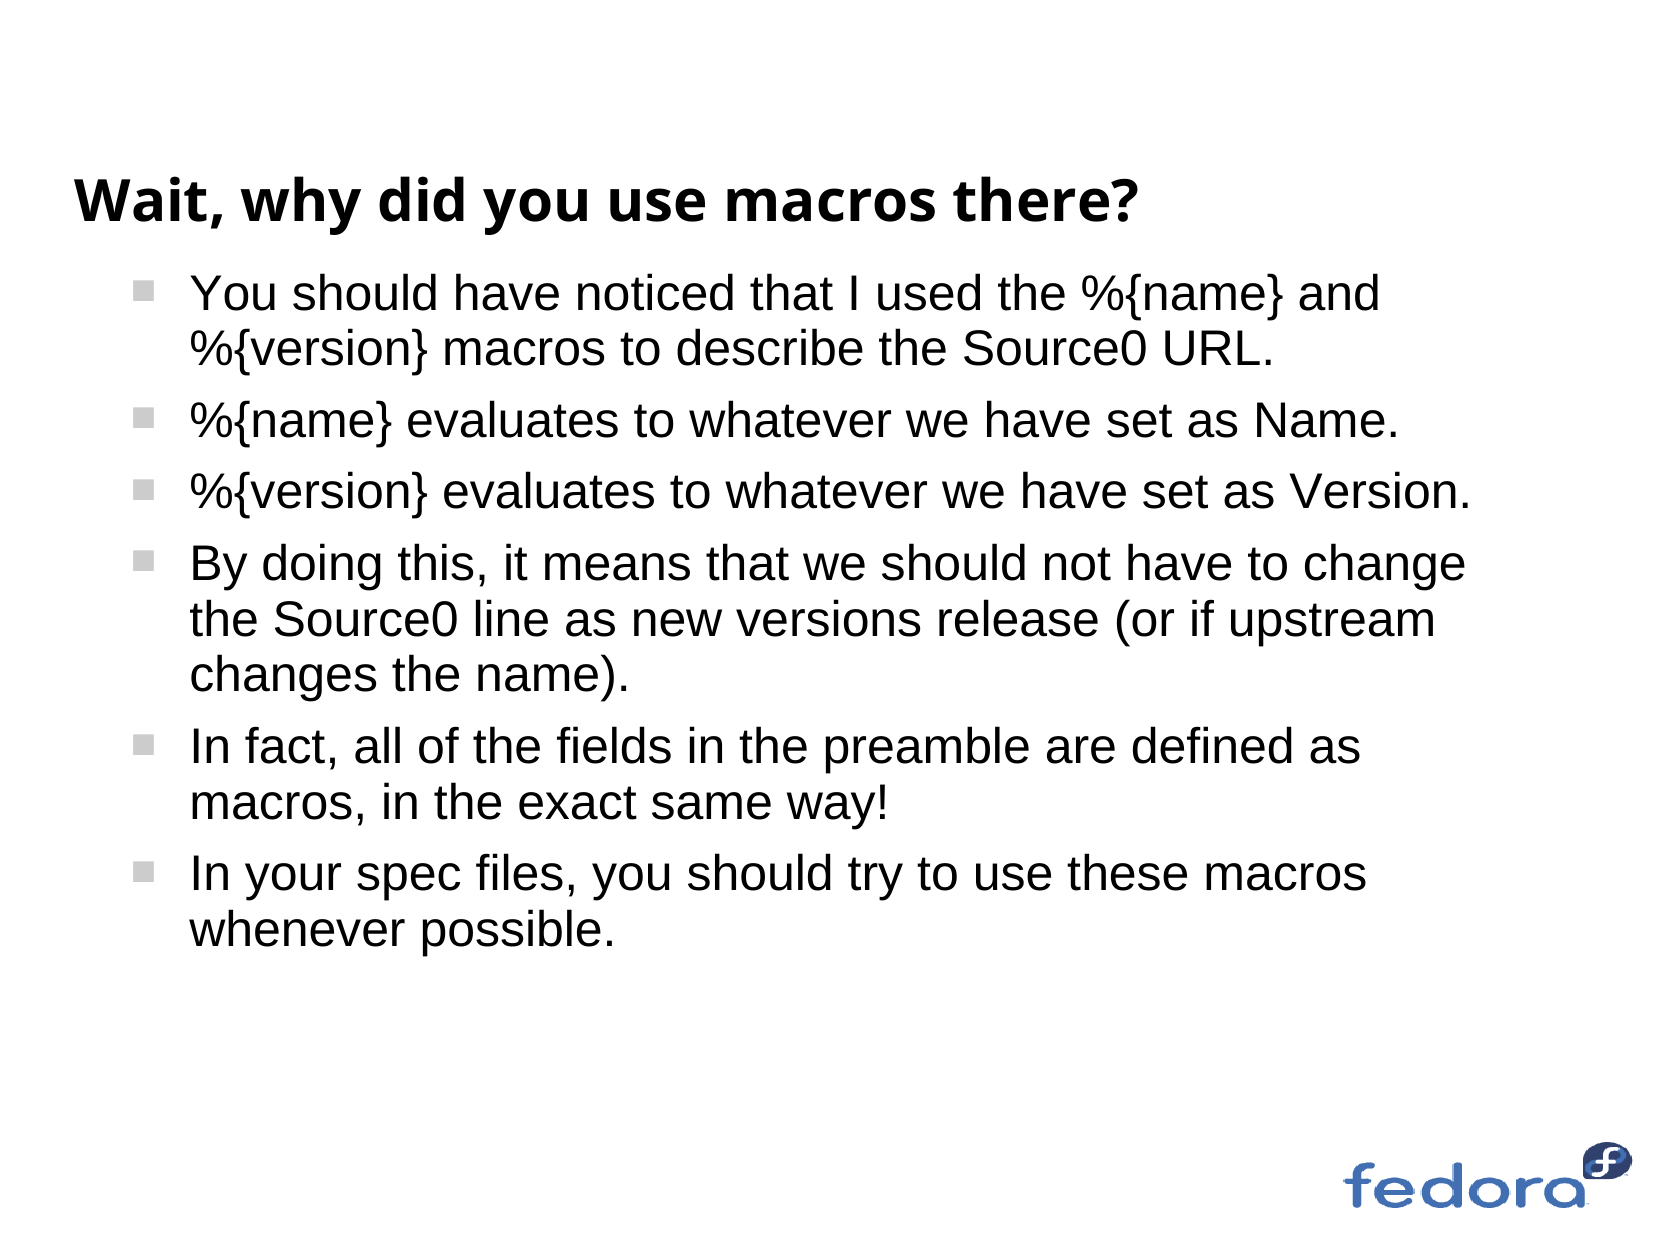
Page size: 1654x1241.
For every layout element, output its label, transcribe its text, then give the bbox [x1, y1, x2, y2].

picture [1332, 1124, 1651, 1227]
list You should have noticed that I used the %{name} and %{version} macros to describe the Source0 URL. %{name} evaluates to whatever we have set as Name. %{version} evaluates to whatever we have set as Version. By doing this, it means that we should not have to change the Source0 line as new versions release (or if upstream changes the name). In fact, all of the fields in the preamble are defined as macros, in the exact same way! In your spec files, you should try to use these macros whenever possible. [77, 264, 1500, 1174]
title Wait, why did you use macros there? [74, 140, 1506, 259]
